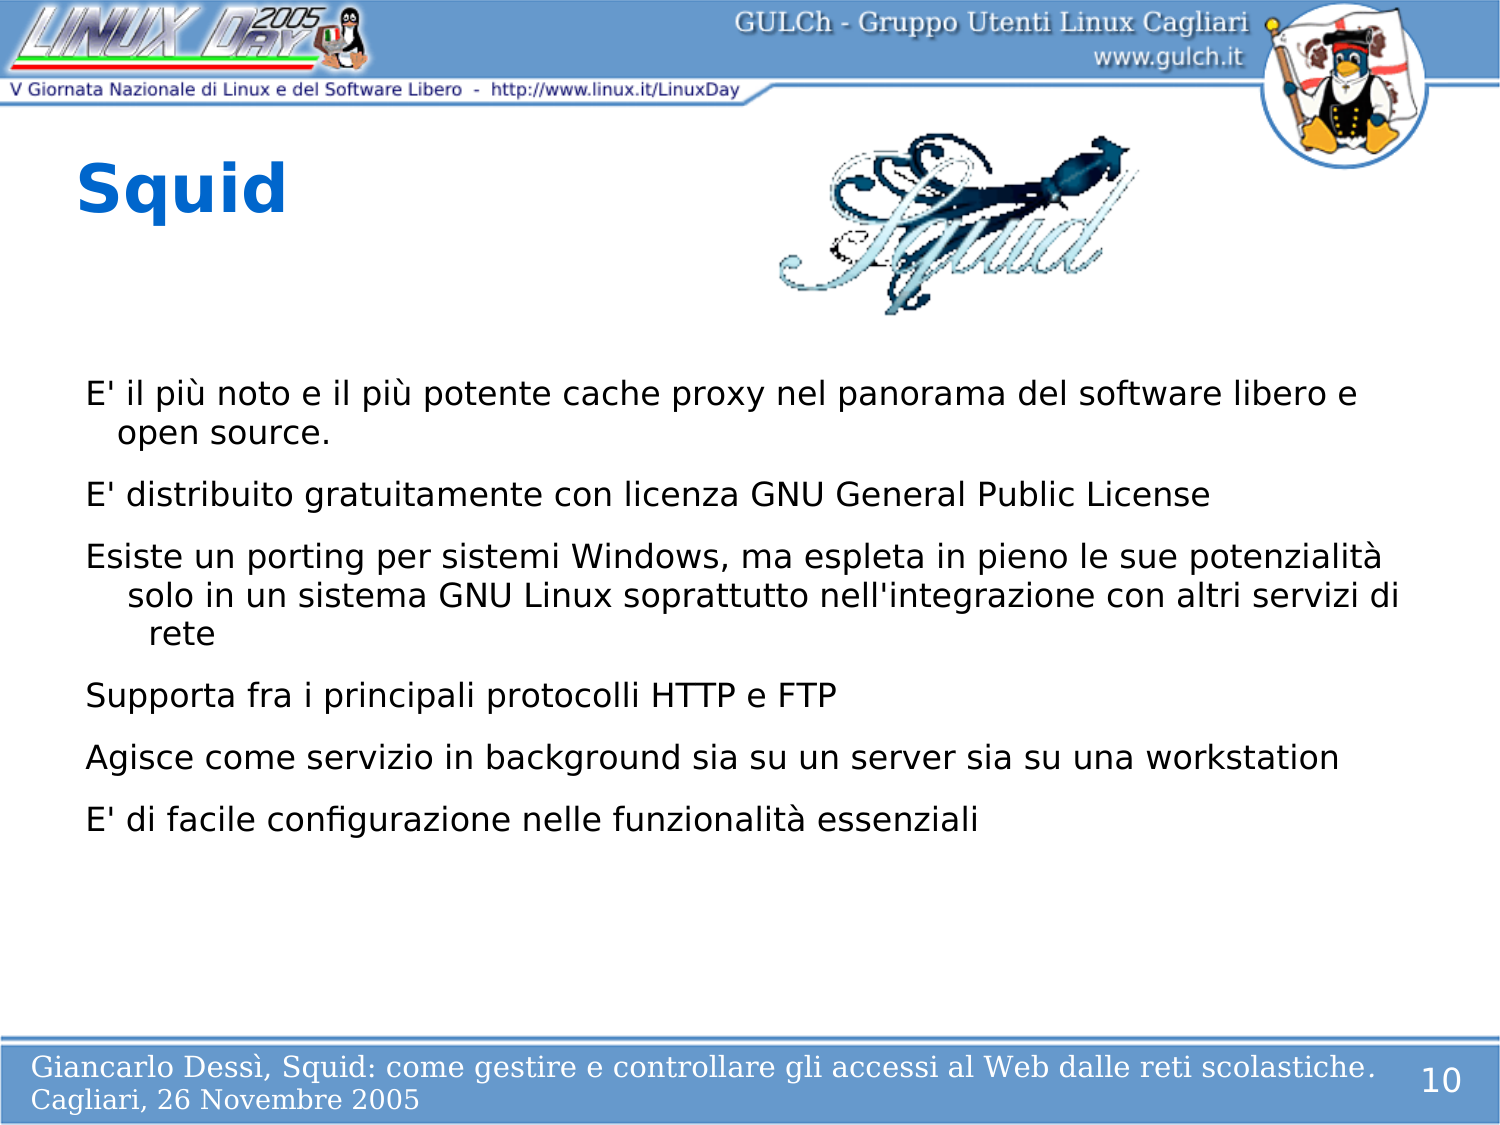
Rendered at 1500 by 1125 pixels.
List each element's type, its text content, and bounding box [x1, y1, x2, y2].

picture [0, 0, 1500, 1125]
text_box E' il più noto e il più potente cache proxy nel panorama del software libero e open source. E' distribuito gratuitamente con licenza GNU General Public License Esiste un porting per sistemi Windows, ma espleta in pieno le sue potenzialità solo in un sistema GNU Linux soprattutto nell'integrazione con altri servizi di rete Supporta fra i principali protocolli HTTP e FTP Agisce come servizio in background sia su un server sia su una workstation E' di facile configurazione nelle funzionalità essenziali [75, 375, 1426, 840]
text_box Squid [75, 150, 290, 229]
